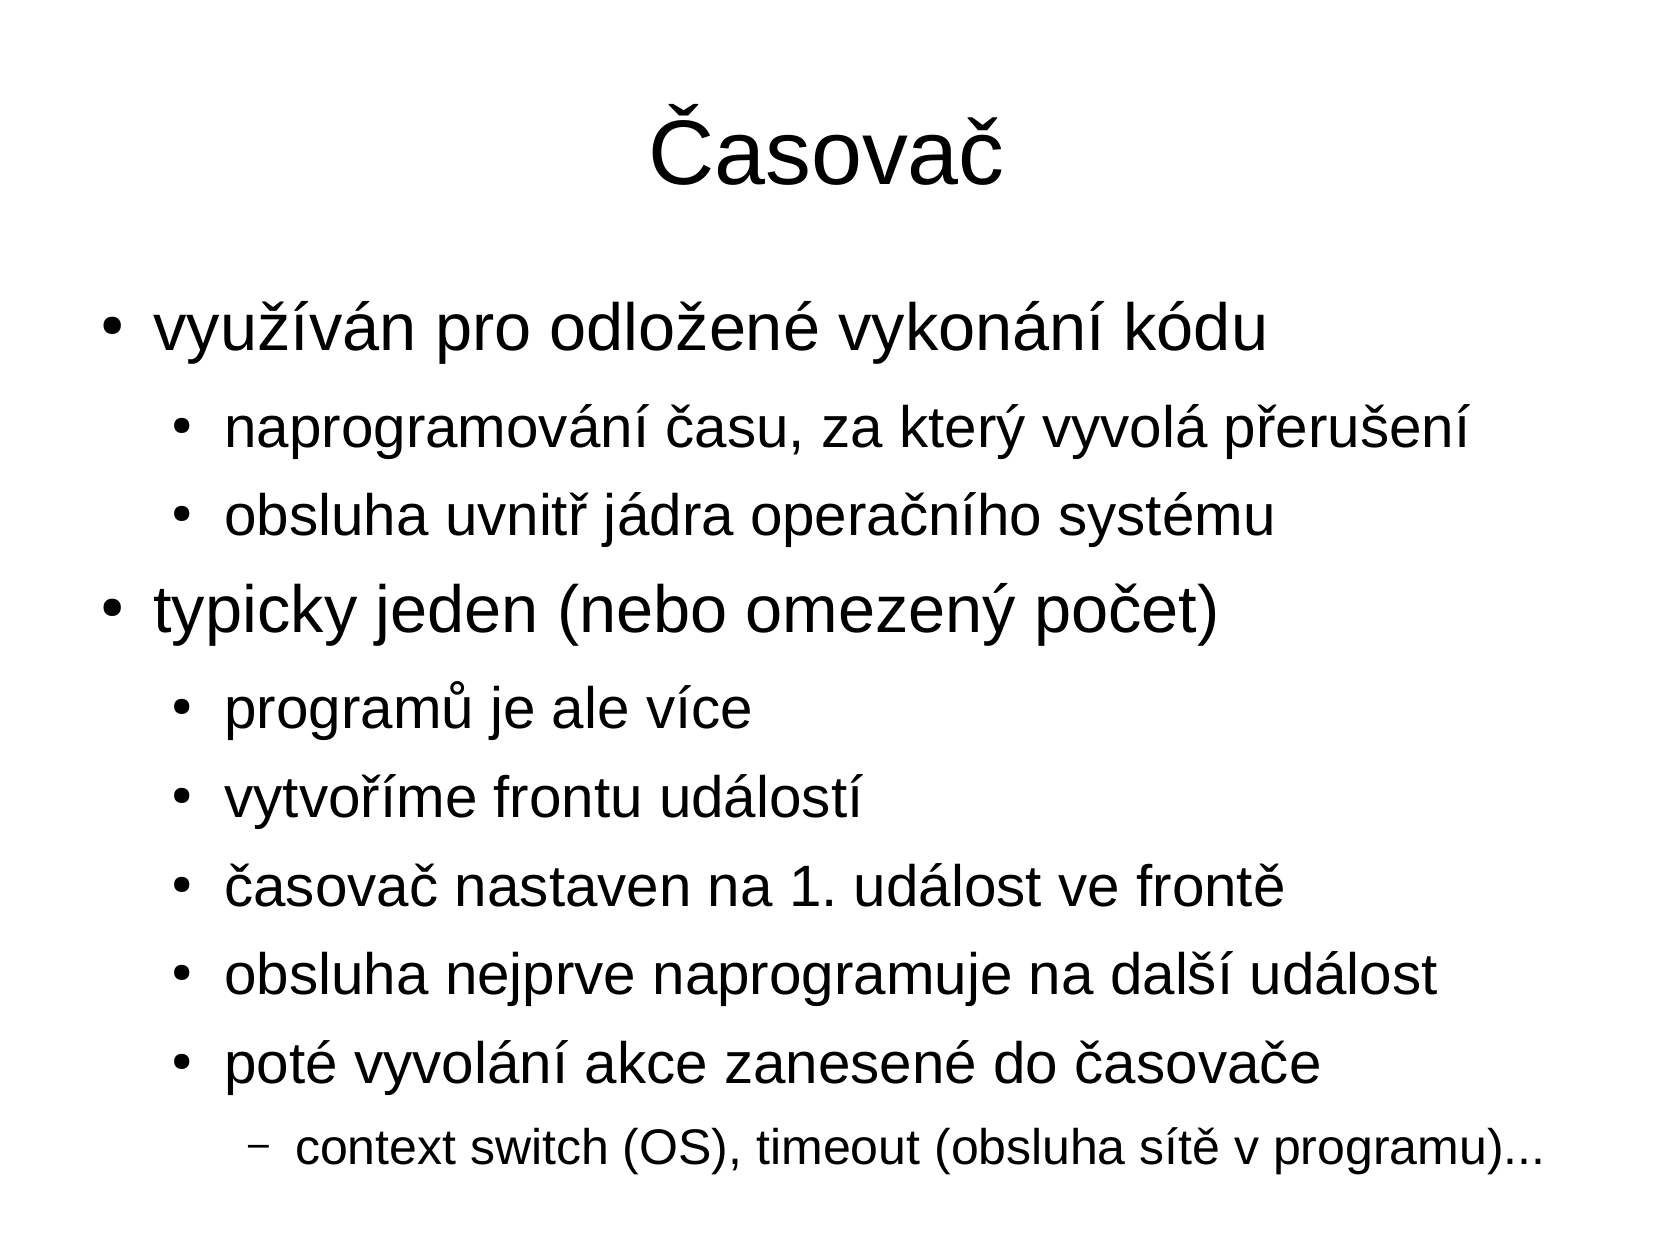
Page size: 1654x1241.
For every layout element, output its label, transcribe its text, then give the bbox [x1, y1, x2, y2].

title Časovač [82, 56, 1571, 250]
list využíván pro odložené vykonání kódu naprogramování času, za který vyvolá přerušení obsluha uvnitř jádra operačního systému typicky jeden (nebo omezený počet) programů je ale více vytvoříme frontu událostí časovač nastaven na 1. událost ve frontě obsluha nejprve naprogramuje na další událost poté vyvolání akce zanesené do časovače context switch (OS), timeout (obsluha sítě v programu)... [82, 290, 1571, 1174]
